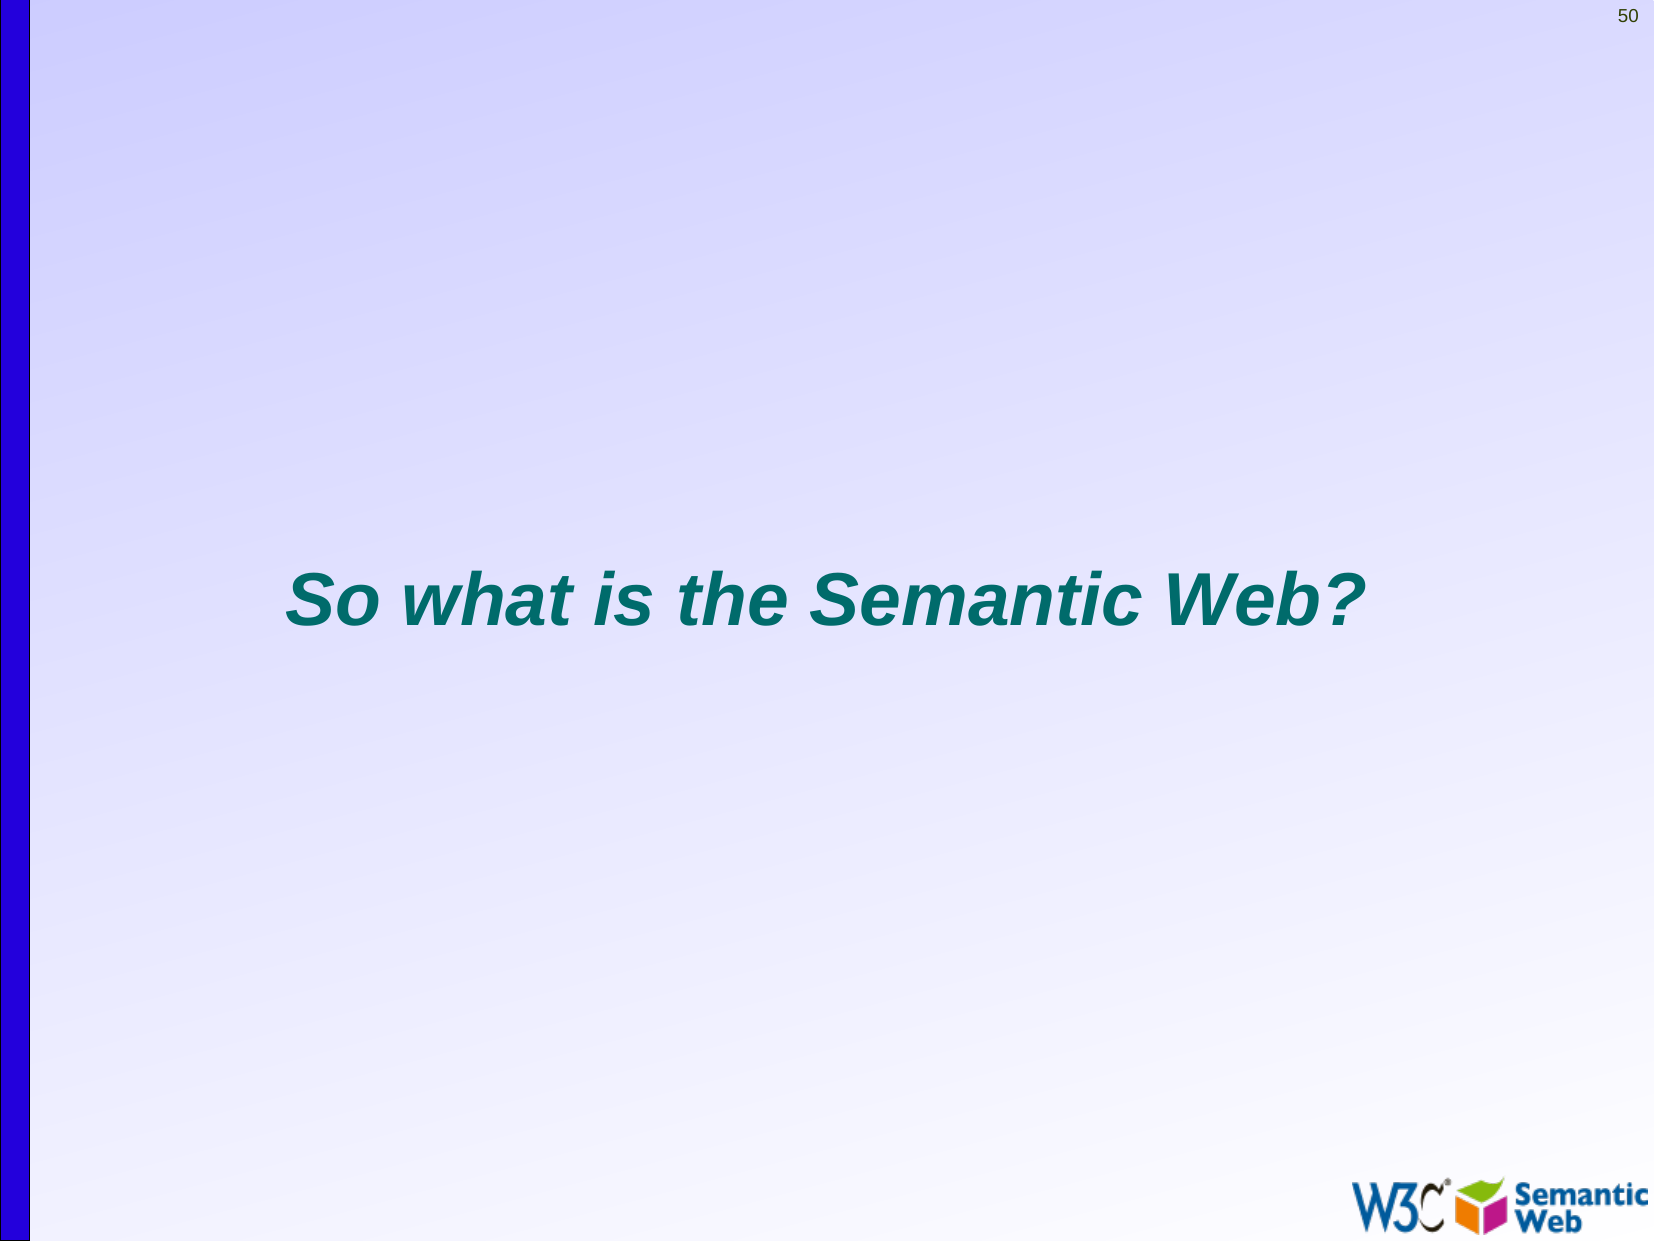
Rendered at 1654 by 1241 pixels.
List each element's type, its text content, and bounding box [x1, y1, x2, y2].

picture [1352, 1175, 1648, 1235]
title So what is the Semantic Web? [59, 546, 1595, 650]
